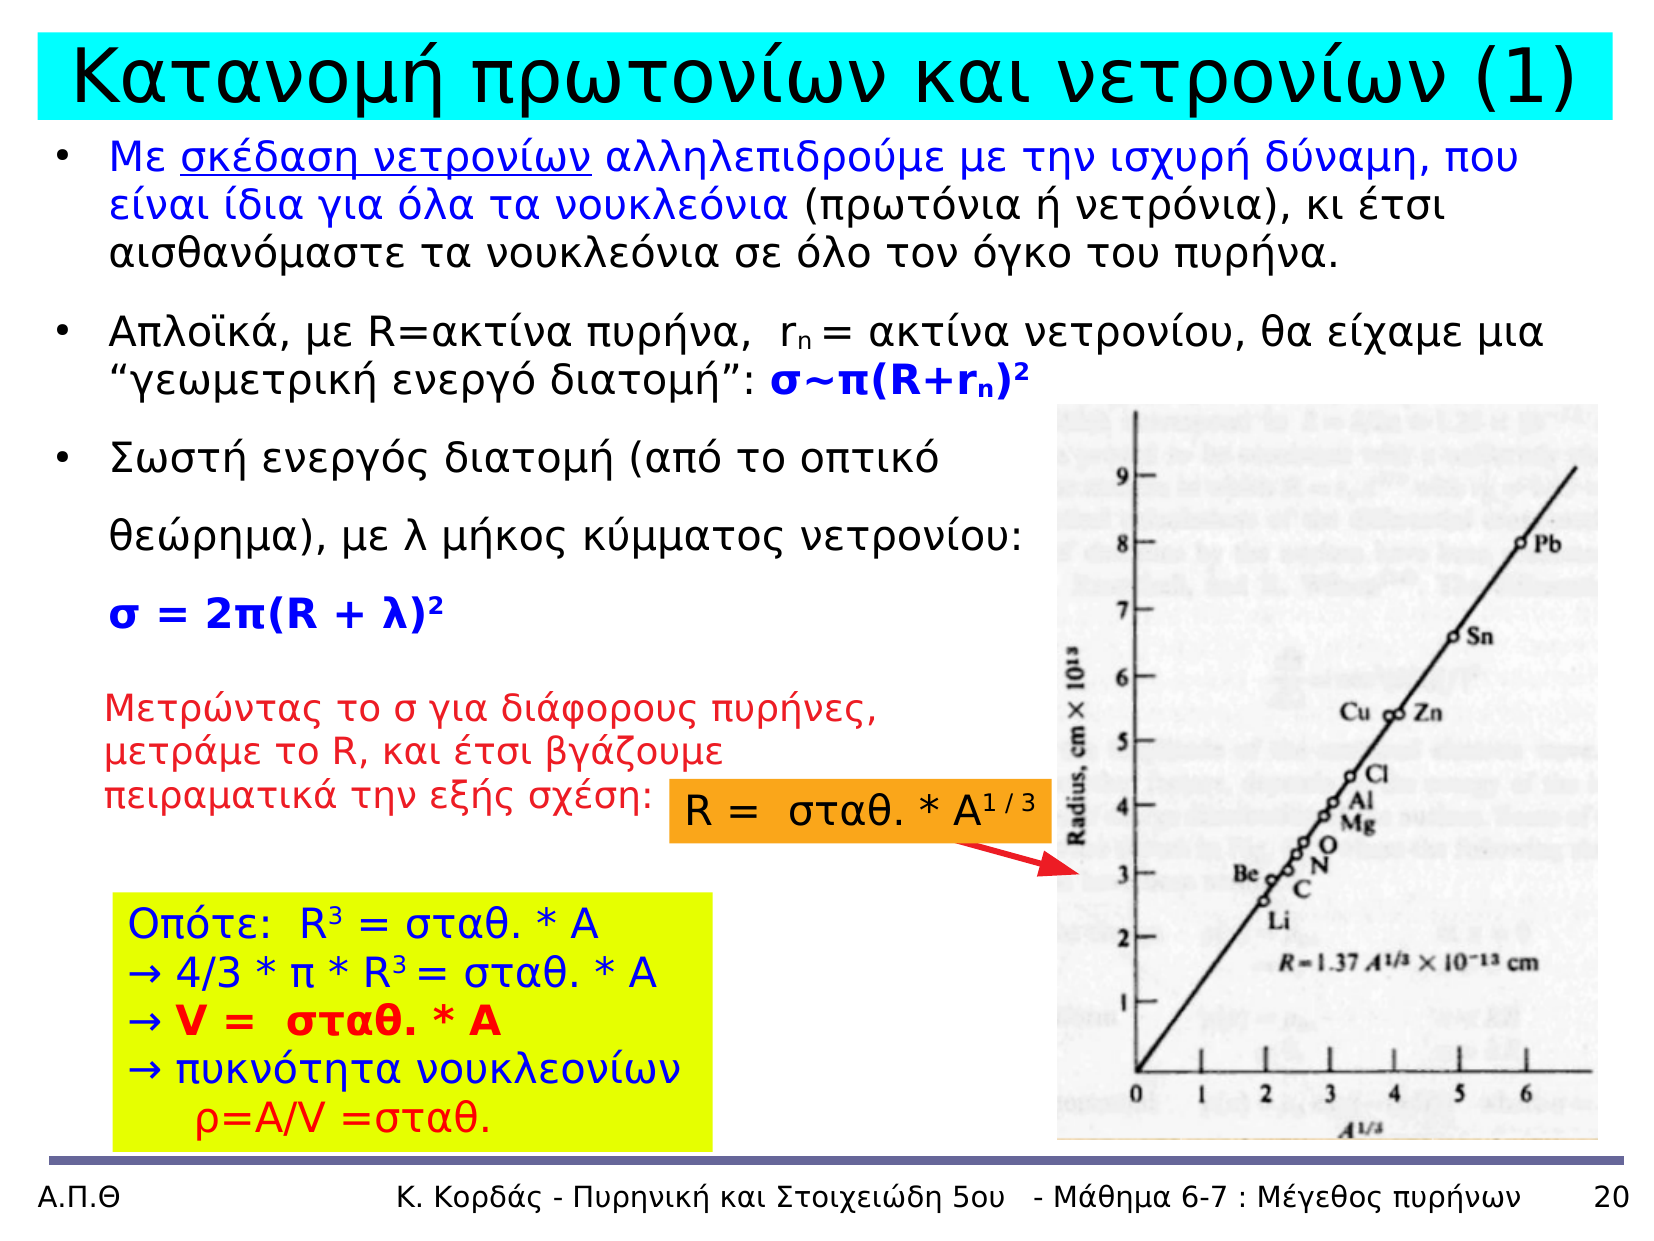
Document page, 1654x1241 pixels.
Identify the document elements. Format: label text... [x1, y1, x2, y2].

text_box R = σταθ. * Α1 / 3 [669, 778, 1051, 844]
title Κατανομή πρωτονίων και νετρονίων (1) [37, 32, 1613, 120]
picture [1057, 404, 1598, 1140]
text_box Οπότε: R3 = σταθ. * Α → 4/3 * π * R3 = σταθ. * Α → V = σταθ. * Α → πυκνότητα νουκλεονίων ρ=A/V =σταθ. [112, 892, 713, 1152]
list Με σκέδαση νετρονίων αλληλεπιδρούμε με την ισχυρή δύναμη, που είναι ίδια για όλα τα νουκλεόνια (πρωτόνια ή νετρόνια), κι έτσι αισθανόμαστε τα νουκλεόνια σε όλο τον όγκο του πυρήνα. Απλοϊκά, με R=ακτίνα πυρήνα, rn = ακτίνα νετρονίου, θα είχαμε μια “γεωμετρική ενεργό διατομή”: σ~π(R+rn)2 Σωστή ενεργός διατομή (από το οπτικό θεώρημα), με λ μήκος κύμματος νετρονίου: σ = 2π(R + λ)2 [37, 132, 1613, 1094]
text_box Μετρώντας το σ για διάφορους πυρήνες, μετράμε το R, και έτσι βγάζουμε πειραματικά την εξής σχέση: [88, 679, 914, 833]
